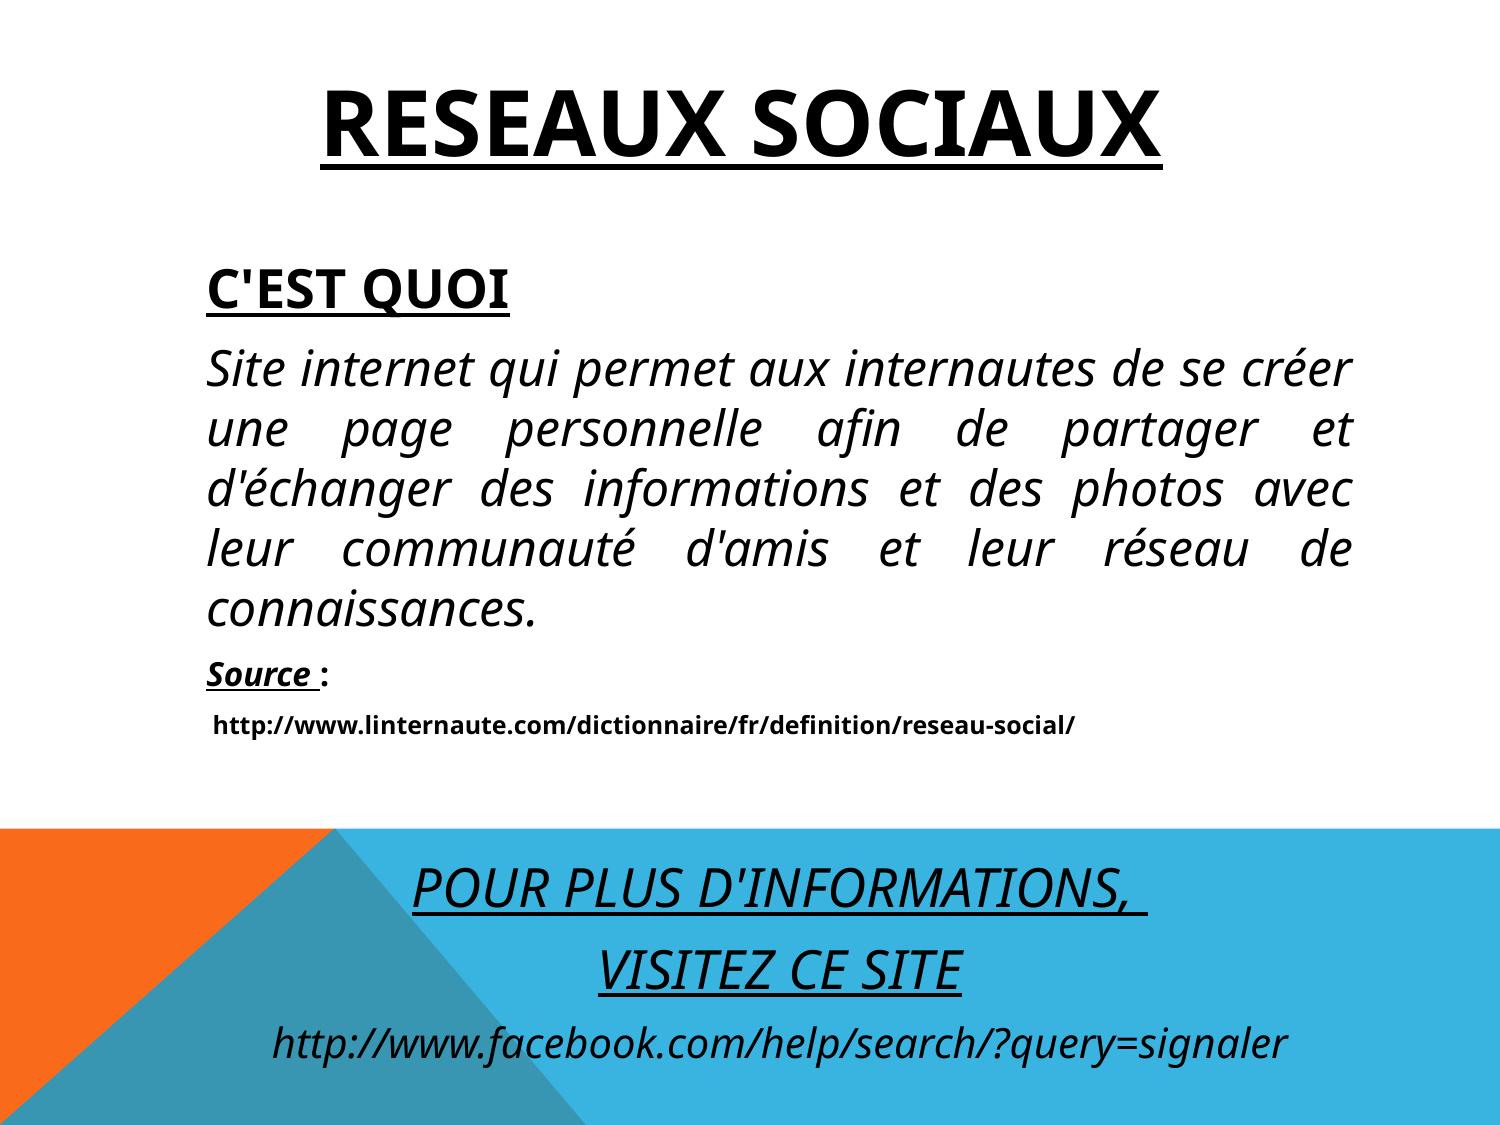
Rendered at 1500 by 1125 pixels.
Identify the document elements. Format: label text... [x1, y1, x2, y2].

title RESEAUX SOCIAUX [124, 57, 1359, 148]
list C'EST QUOI Site internet qui permet aux internautes de se créer une page personnelle afin de partager et d'échanger des informations et des photos avec leur communauté d'amis et leur réseau de connaissances. Source : http://www.linternaute.com/dictionnaire/fr/definition/reseau-social/ POUR PLUS D'INFORMATIONS, VISITEZ CE SITE http://www.facebook.com/help/search/?query=signaler [135, 180, 1369, 1095]
